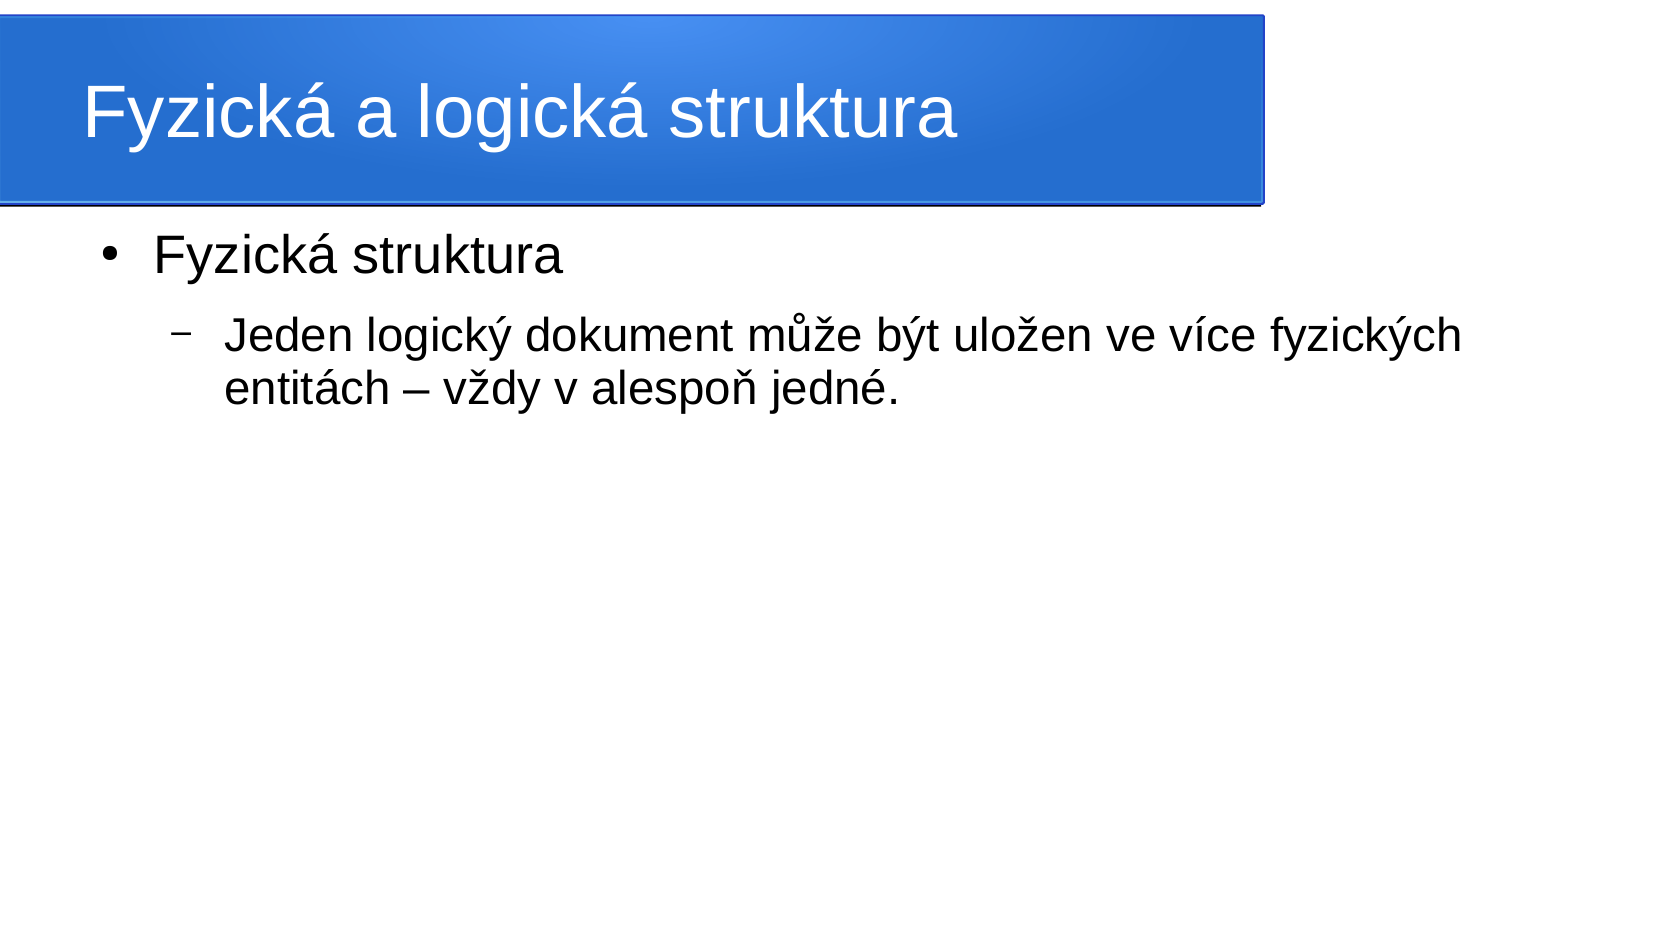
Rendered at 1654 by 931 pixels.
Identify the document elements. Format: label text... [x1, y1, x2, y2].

list Fyzická struktura Jeden logický dokument může být uložen ve více fyzických entitách – vždy v alespoň jedné. [82, 224, 1571, 764]
title Fyzická a logická struktura [82, 35, 1235, 189]
